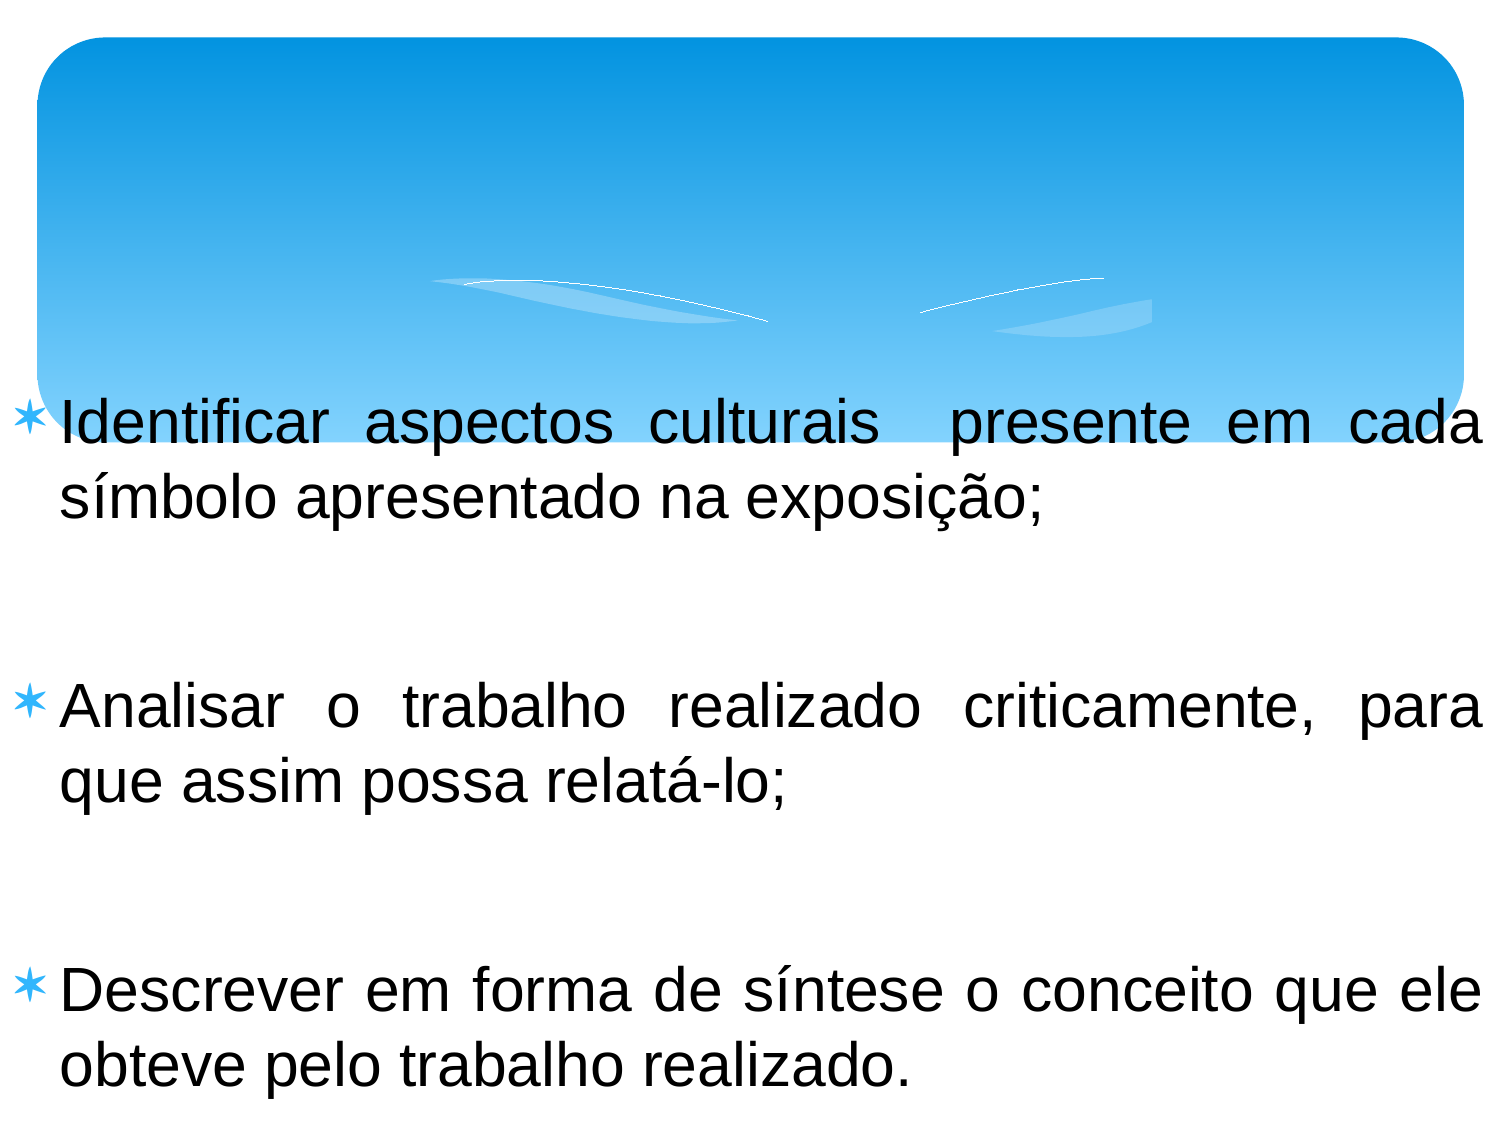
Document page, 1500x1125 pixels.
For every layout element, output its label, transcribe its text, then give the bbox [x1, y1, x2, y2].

title [75, 55, 1425, 261]
list Identificar aspectos culturais presente em cada símbolo apresentado na exposição; Analisar o trabalho realizado criticamente, para que assim possa relatá-lo; Descrever em forma de síntese o conceito que ele obteve pelo trabalho realizado. [0, 373, 1500, 1125]
